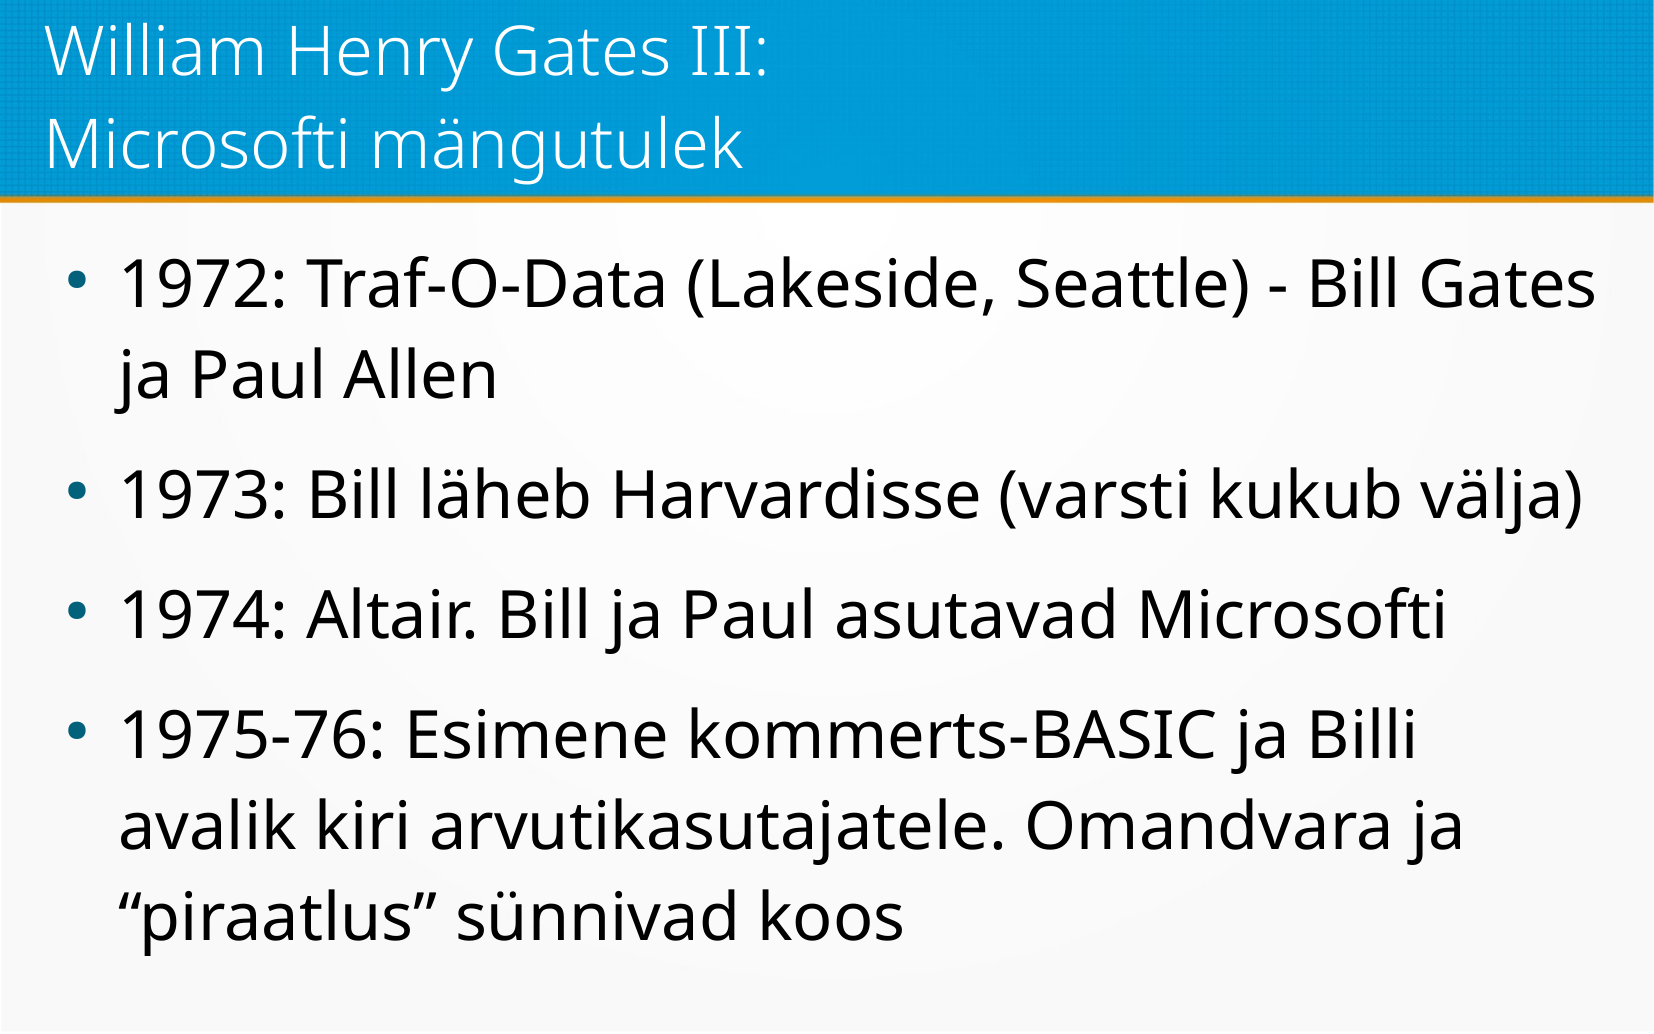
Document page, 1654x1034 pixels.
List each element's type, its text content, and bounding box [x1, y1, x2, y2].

picture [0, 195, 1654, 1034]
title William Henry Gates III: Microsofti mängutulek [43, 0, 1619, 189]
list 1972: Traf-O-Data (Lakeside, Seattle) - Bill Gates ja Paul Allen 1973: Bill läheb Harvardisse (varsti kukub välja) 1974: Altair. Bill ja Paul asutavad Microsofti 1975-76: Esimene kommerts-BASIC ja Billi avalik kiri arvutikasutajatele. Omandvara ja “piraatlus” sünnivad koos [47, 236, 1607, 1002]
